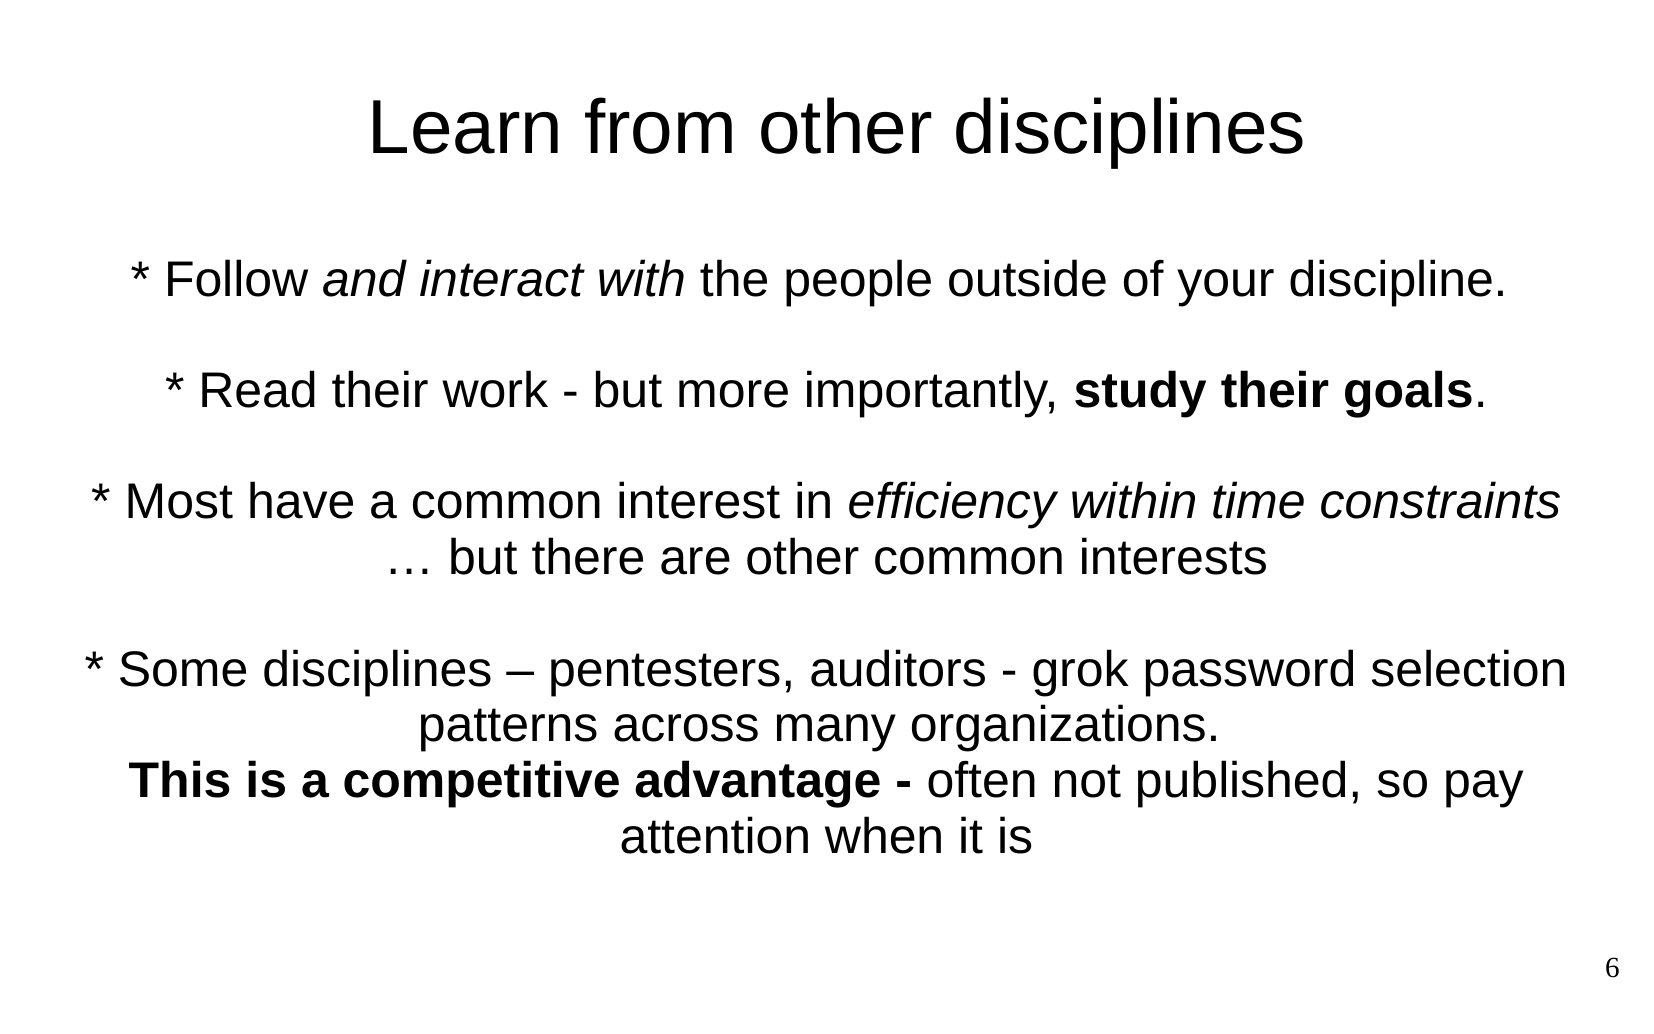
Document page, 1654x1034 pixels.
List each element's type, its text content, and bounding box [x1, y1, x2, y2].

text_box <number> [1560, 951, 1621, 1023]
subtitle * Follow and interact with the people outside of your discipline. * Read their work - but more importantly, study their goals. * Most have a common interest in efficiency within time constraints … but there are other common interests * Some disciplines – pentesters, auditors - grok password selection patterns across many organizations. This is a competitive advantage - often not published, so pay attention when it is [82, 195, 1571, 961]
title Learn from other disciplines [82, 41, 1571, 195]
